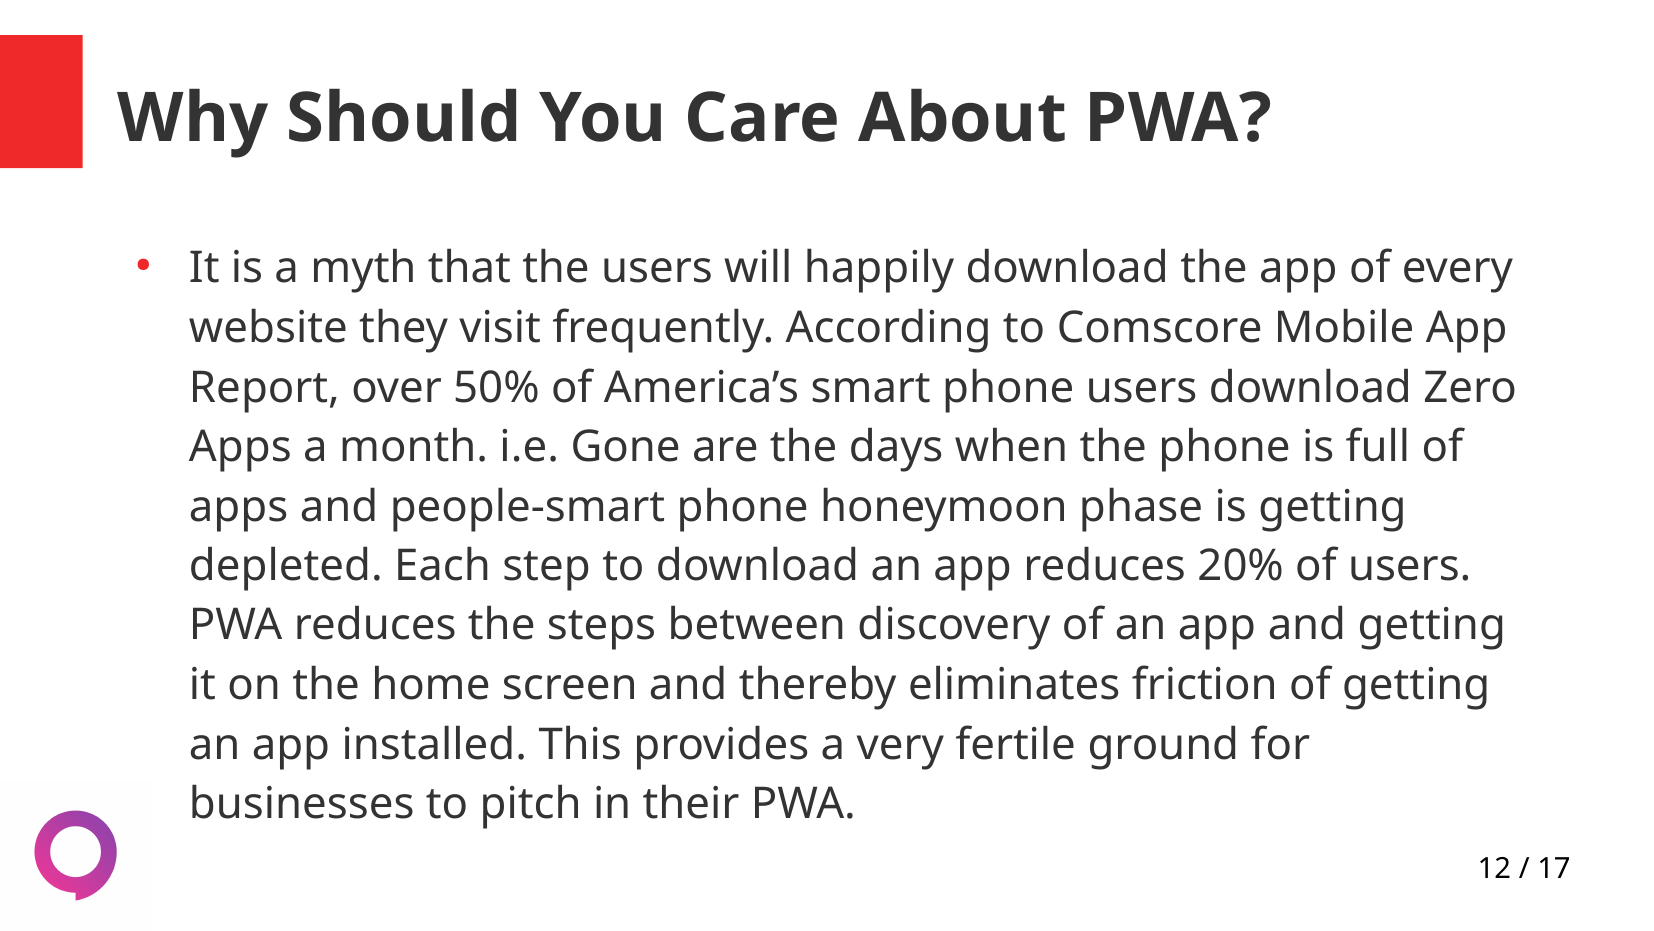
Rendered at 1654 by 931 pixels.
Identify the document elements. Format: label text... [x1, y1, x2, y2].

list It is a myth that the users will happily download the app of every website they visit frequently. According to Comscore Mobile App Report, over 50% of America’s smart phone users download Zero Apps a month. i.e. Gone are the days when the phone is full of apps and people-smart phone honeymoon phase is getting depleted. Each step to download an app reduces 20% of users. PWA reduces the steps between discovery of an app and getting it on the home screen and thereby eliminates friction of getting an app installed. This provides a very fertile ground for businesses to pitch in their PWA. [117, 236, 1536, 776]
title Why Should You Care About PWA? [117, 36, 1571, 193]
picture [0, 780, 151, 931]
